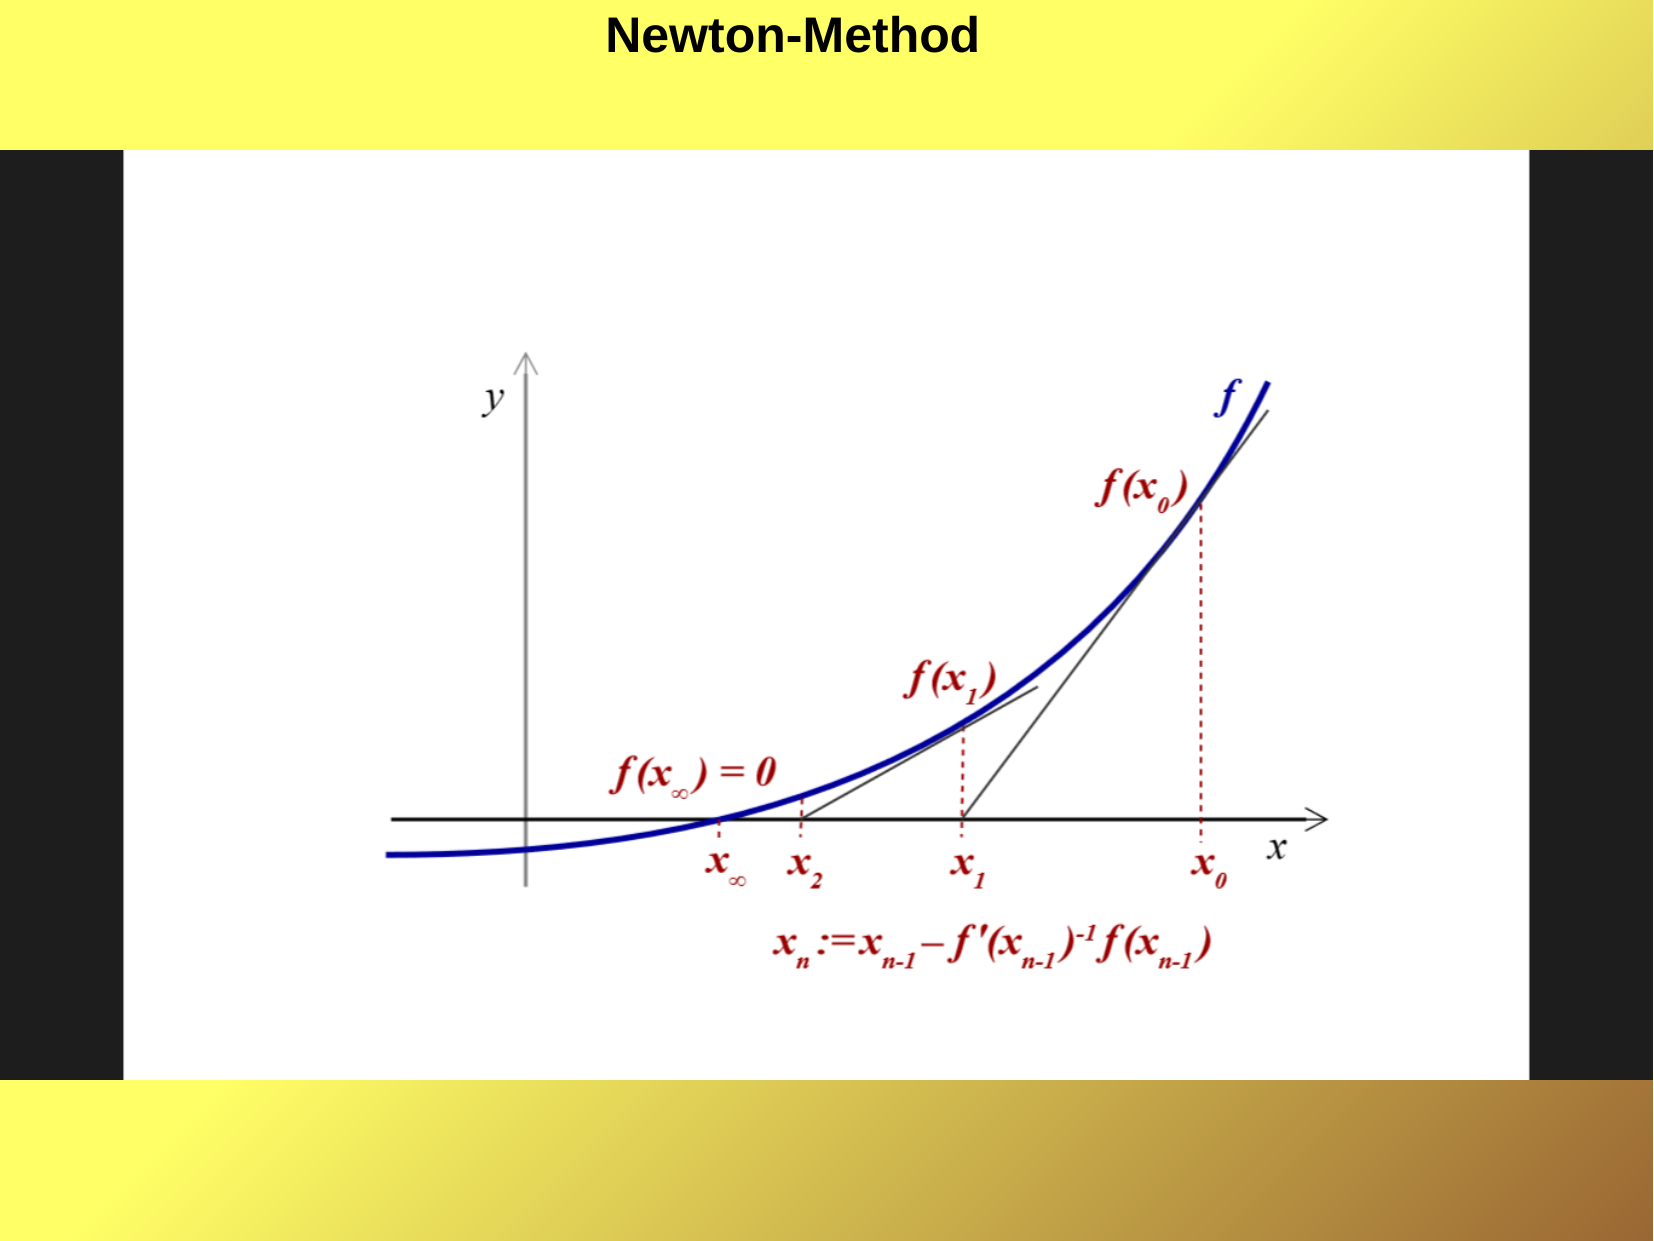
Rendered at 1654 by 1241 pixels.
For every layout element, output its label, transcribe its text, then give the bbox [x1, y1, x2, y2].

picture [0, 150, 1653, 1080]
text_box Newton-Method [590, 0, 1565, 72]
